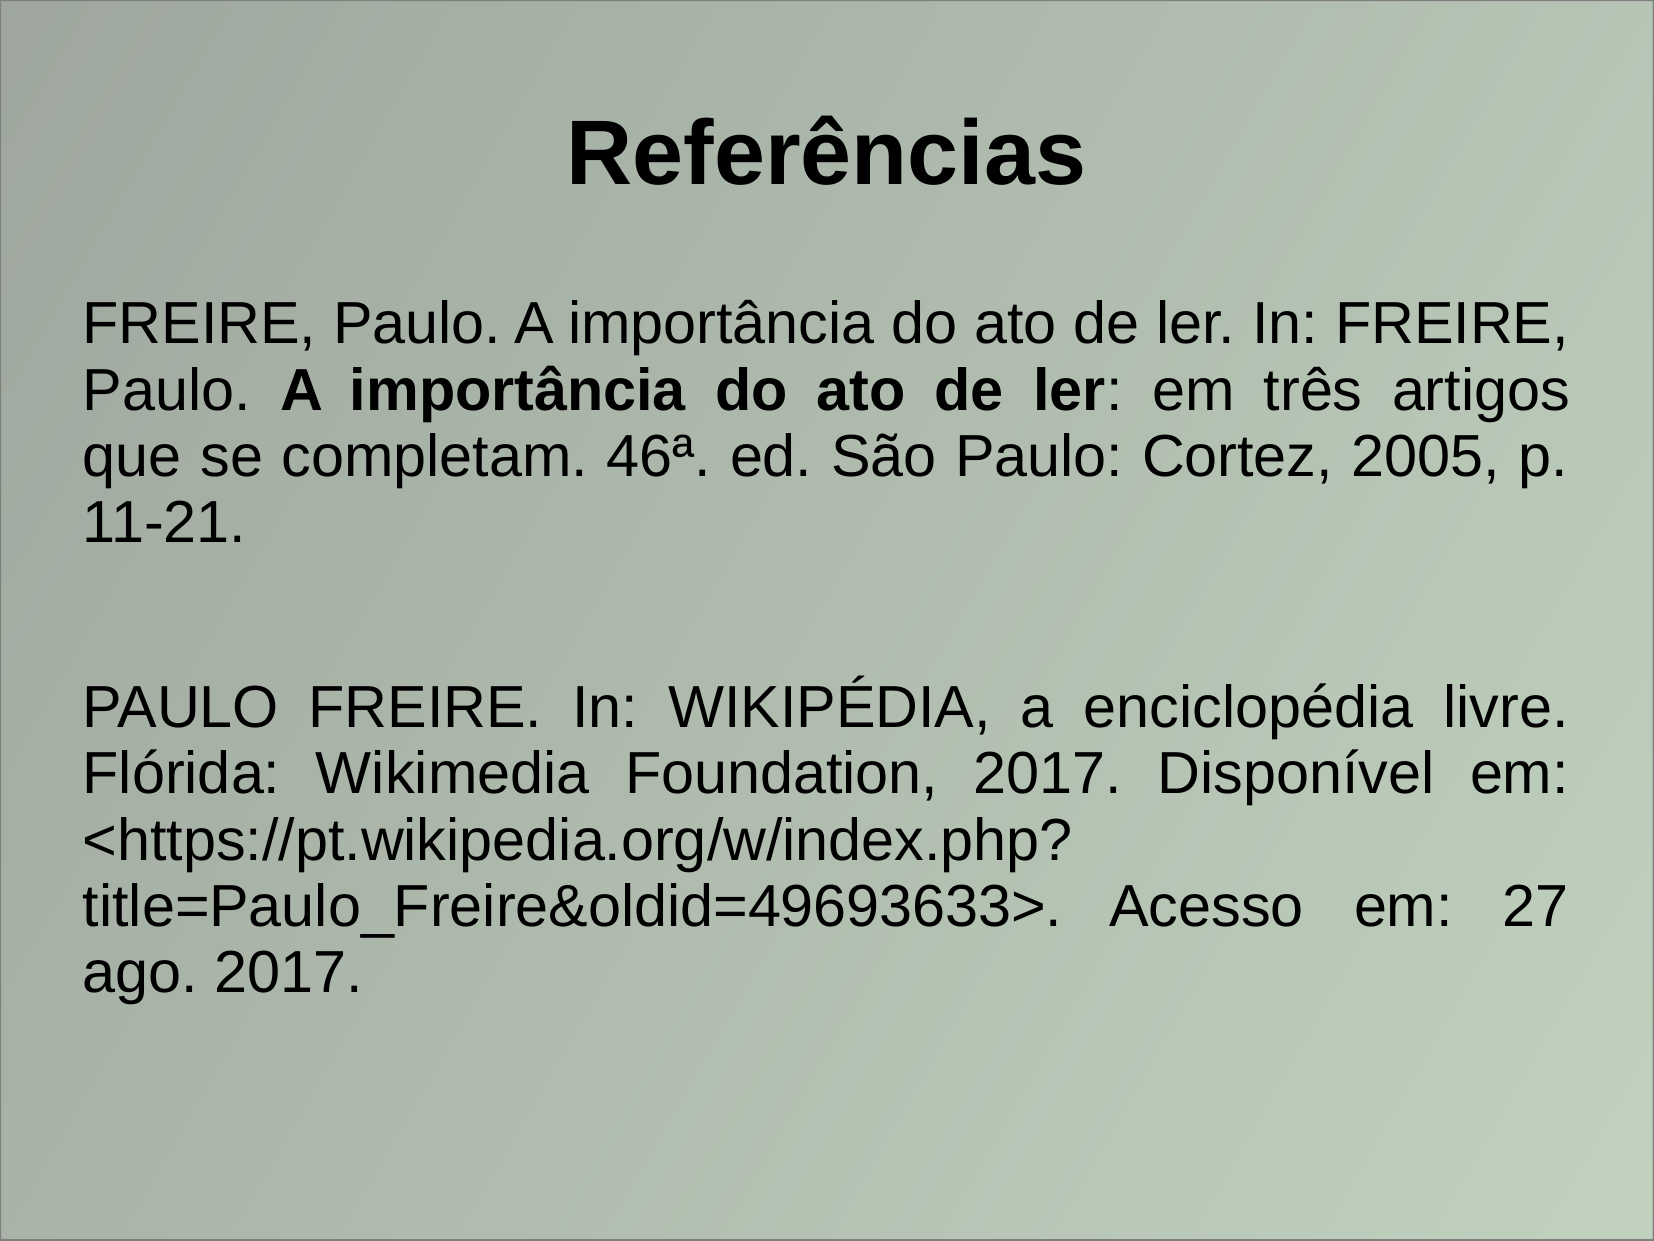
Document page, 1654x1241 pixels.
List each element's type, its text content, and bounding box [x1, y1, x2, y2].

list FREIRE, Paulo. A importância do ato de ler. In: FREIRE, Paulo. A importância do ato de ler: em três artigos que se completam. 46ª. ed. São Paulo: Cortez, 2005, p. 11-21. PAULO FREIRE. In: WIKIPÉDIA, a enciclopédia livre. Flórida: Wikimedia Foundation, 2017. Disponível em: <https://pt.wikipedia.org/w/index.php?title=Paulo_Freire&oldid=49693633>. Acesso em: 27 ago. 2017. [82, 290, 1571, 1010]
title Referências [82, 49, 1571, 257]
